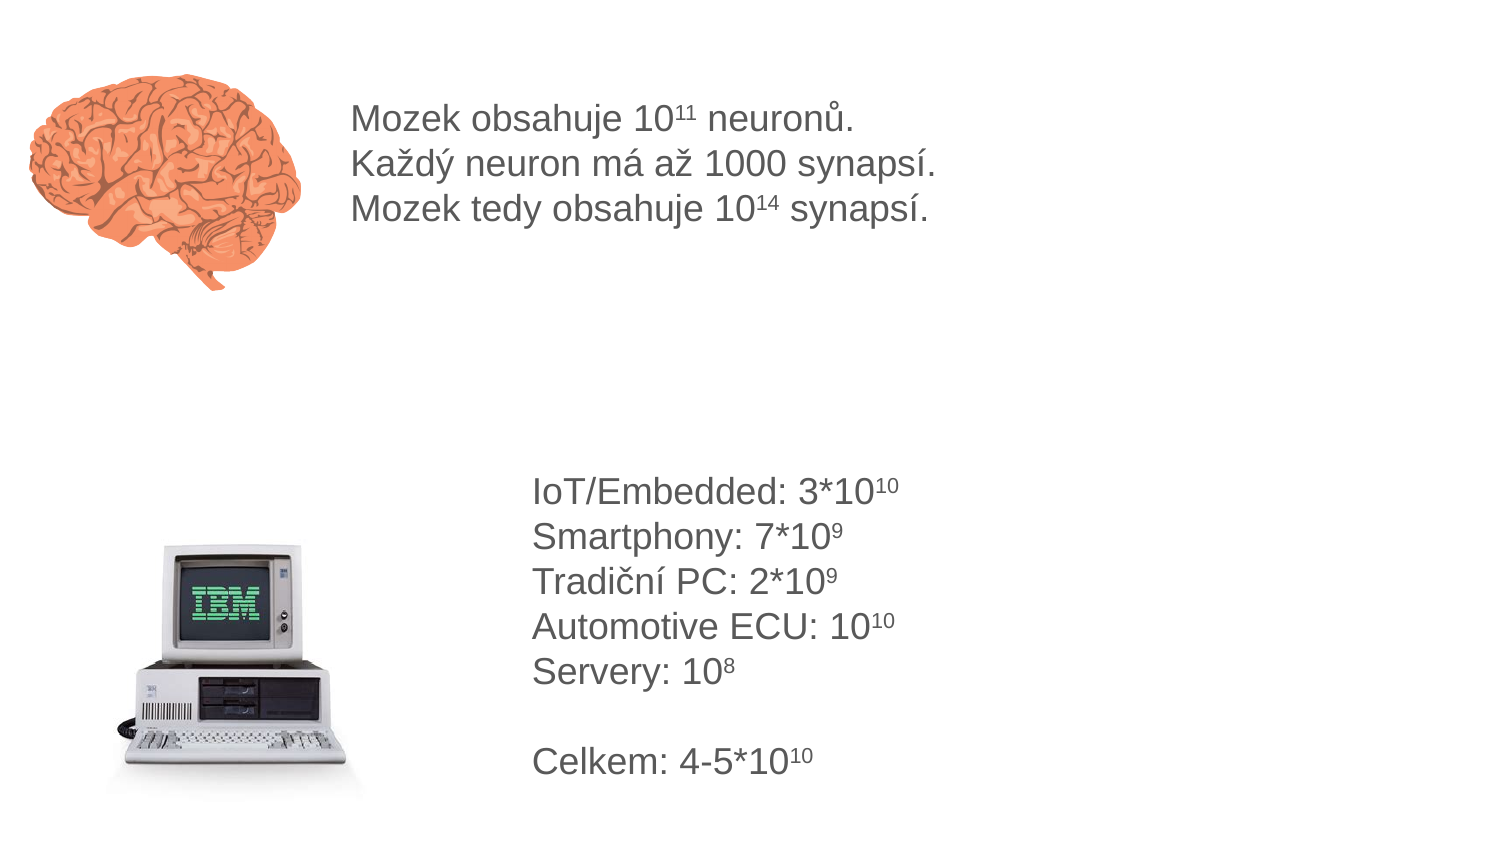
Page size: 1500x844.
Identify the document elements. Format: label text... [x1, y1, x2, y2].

text_box IoT/Embedded: 3*1010 Smartphony: 7*109 Tradiční PC: 2*109 Automotive ECU: 1010 Servery: 108 Celkem: 4-5*1010 [516, 451, 1500, 798]
text_box Mozek obsahuje 1011 neuronů. Každý neuron má až 1000 synapsí. Mozek tedy obsahuje 1014 synapsí. [335, 79, 1453, 784]
picture [29, 523, 441, 805]
picture [29, 74, 301, 291]
